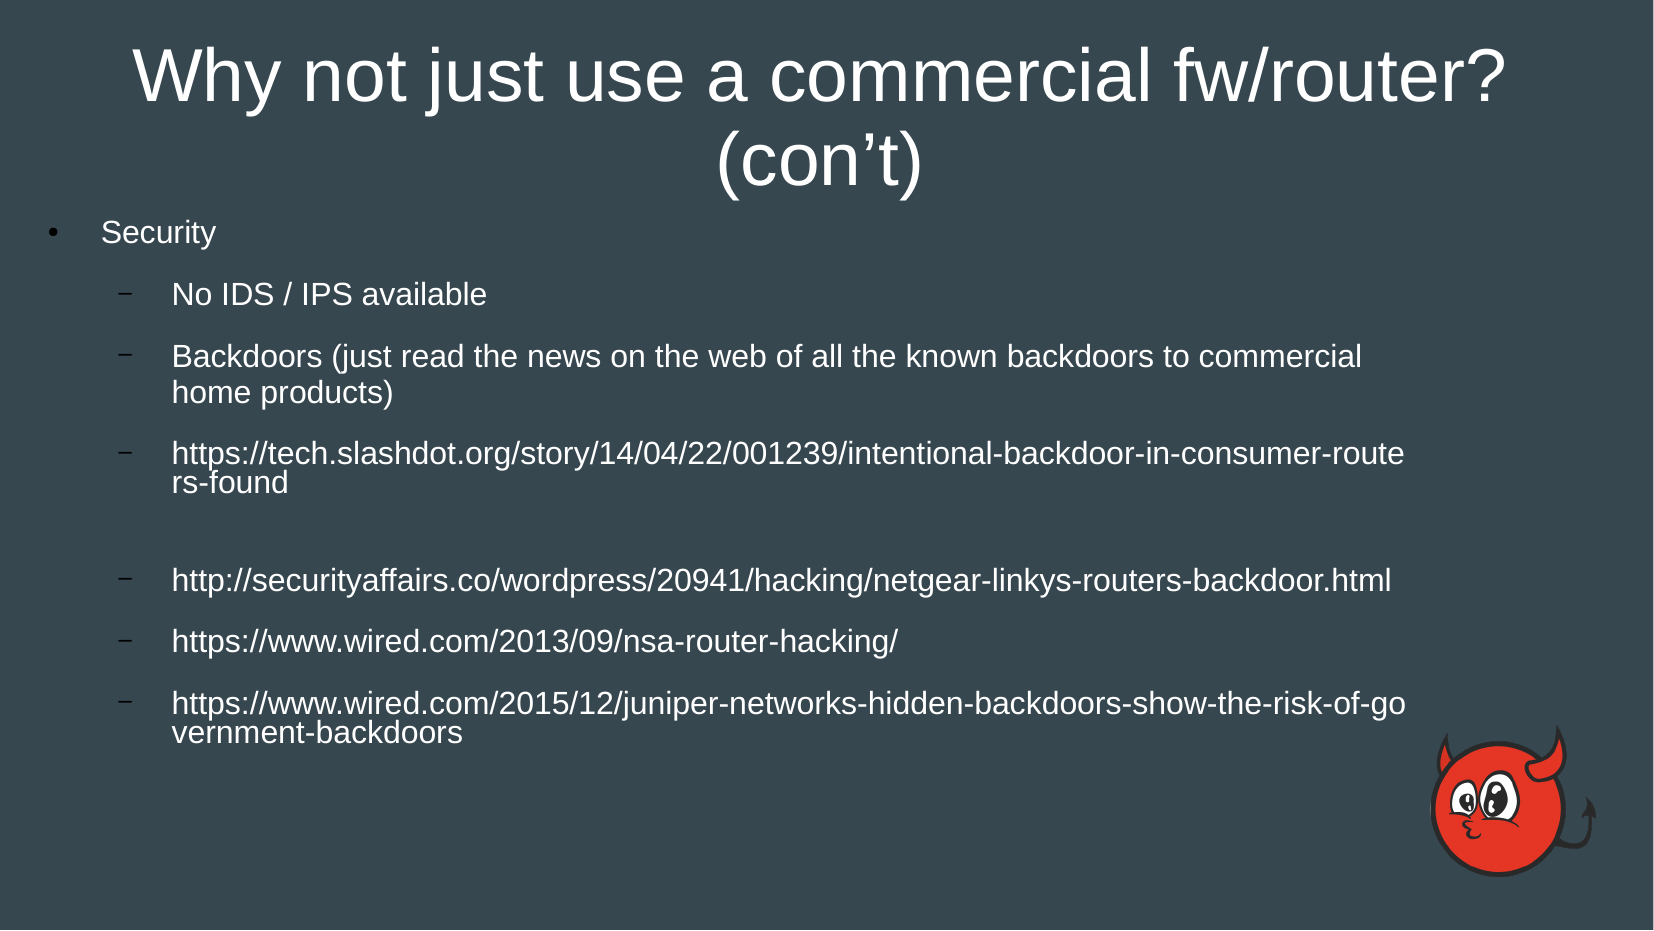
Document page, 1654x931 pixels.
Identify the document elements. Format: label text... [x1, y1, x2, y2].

picture [1427, 717, 1598, 888]
list Security No IDS / IPS available Backdoors (just read the news on the web of all the known backdoors to commercial home products) https://tech.slashdot.org/story/14/04/22/001239/intentional-backdoor-in-consumer-routers-found http://securityaffairs.co/wordpress/20941/hacking/netgear-linkys-routers-backdoor.html https://www.wired.com/2013/09/nsa-router-hacking/ https://www.wired.com/2015/12/juniper-networks-hidden-backdoors-show-the-risk-of-government-backdoors [30, 215, 1411, 916]
title Why not just use a commercial fw/router? (con’t) [110, 33, 1531, 202]
